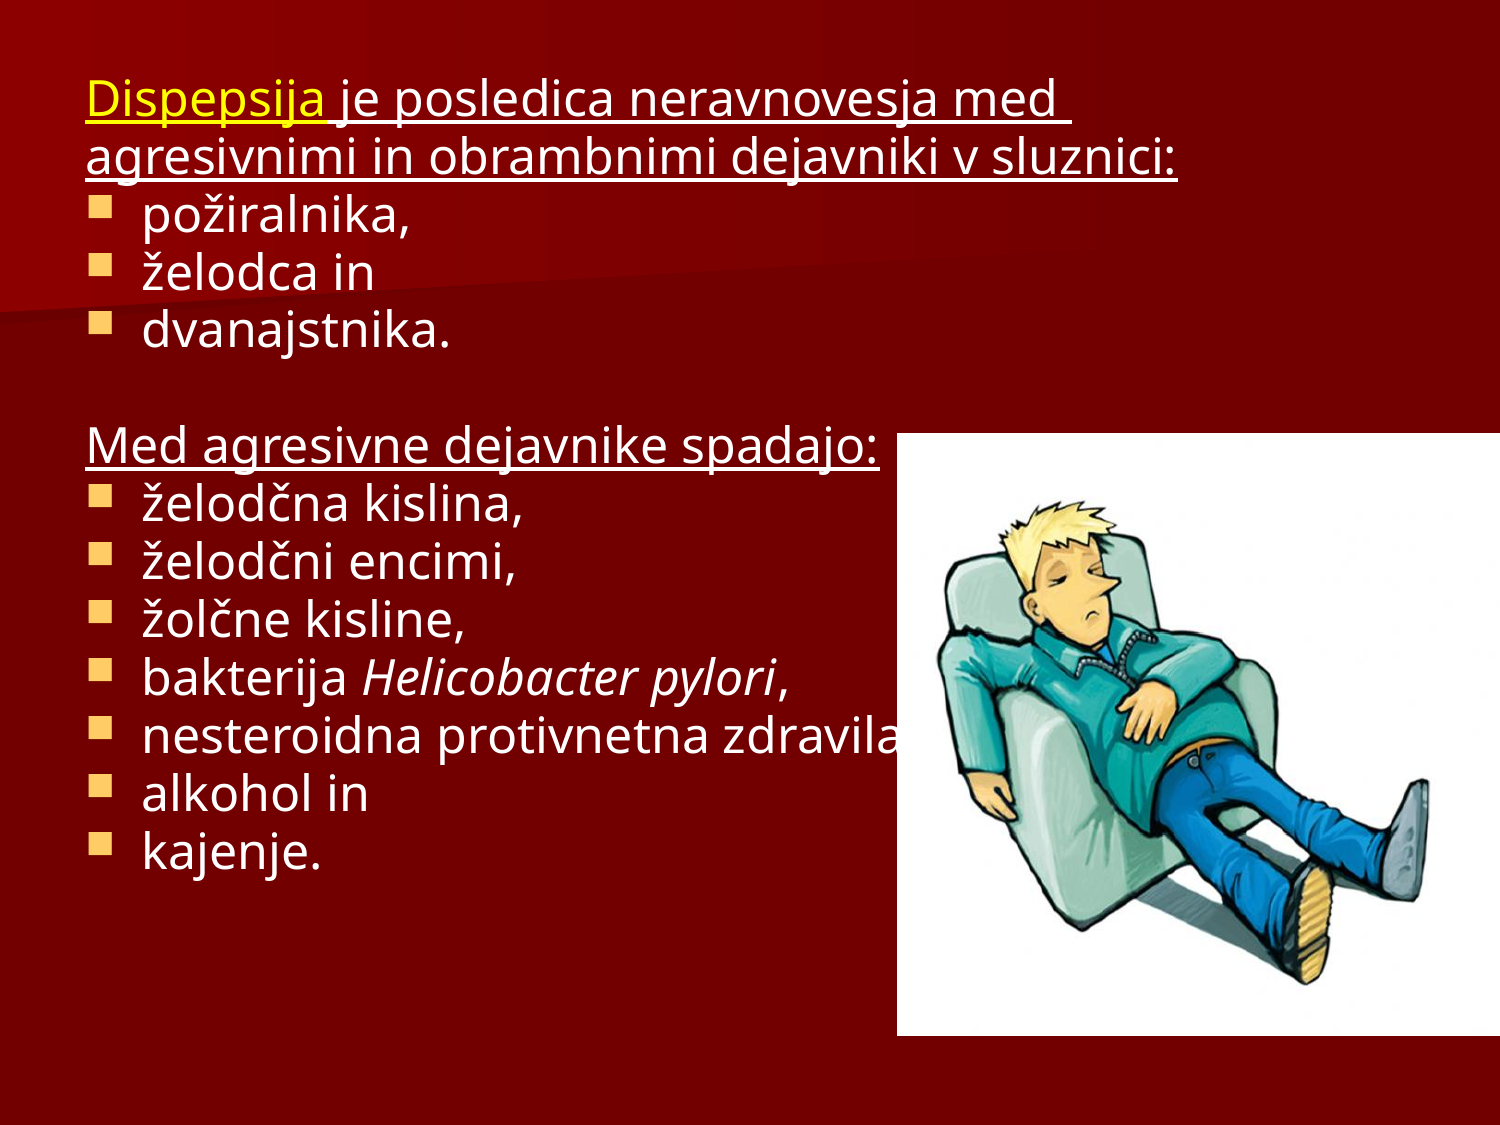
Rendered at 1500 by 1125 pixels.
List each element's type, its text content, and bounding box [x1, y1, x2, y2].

list Dispepsija je posledica neravnovesja med agresivnimi in obrambnimi dejavniki v sluznici: požiralnika, želodca in dvanajstnika. Med agresivne dejavnike spadajo: želodčna kislina, želodčni encimi, žolčne kisline, bakterija Helicobacter pylori, nesteroidna protivnetna zdravila, alkohol in kajenje. [70, 70, 1421, 1125]
picture [897, 433, 1500, 1036]
